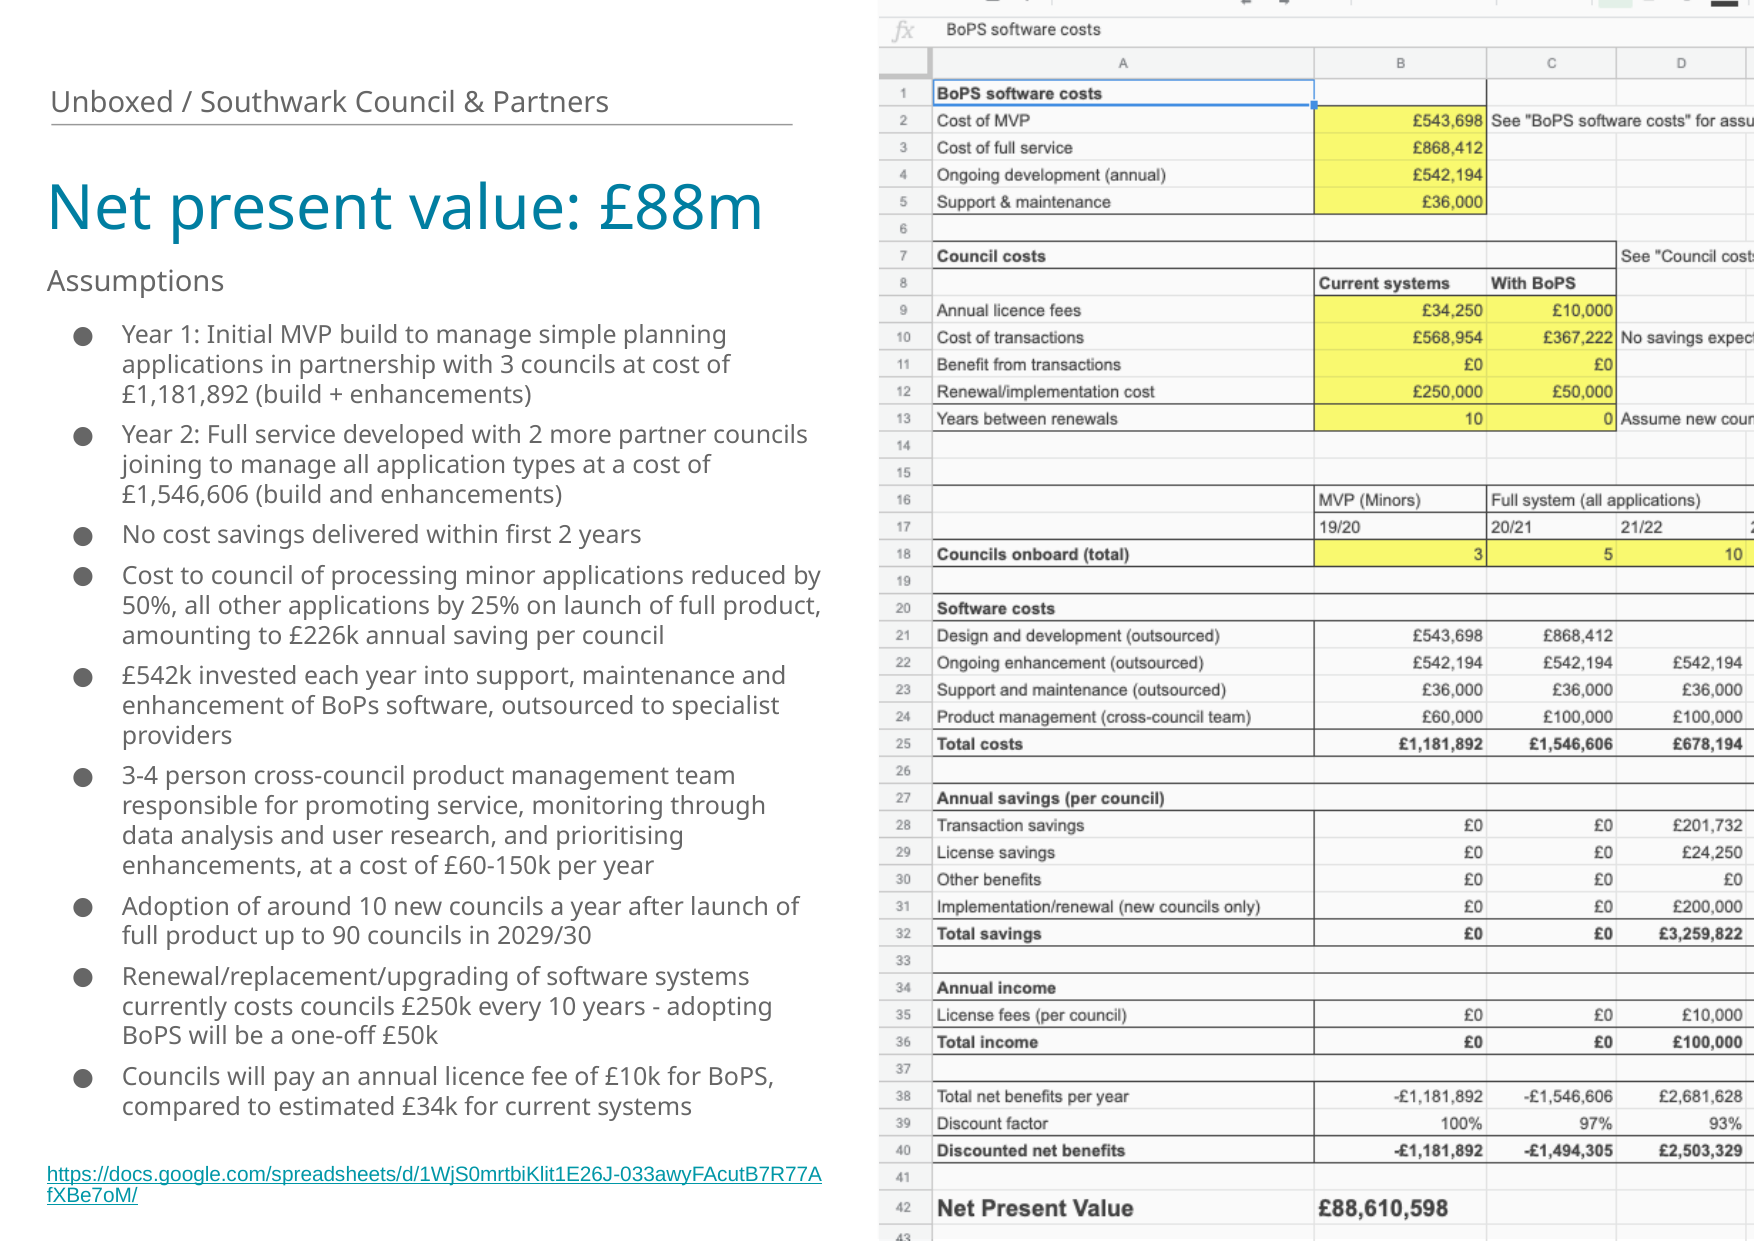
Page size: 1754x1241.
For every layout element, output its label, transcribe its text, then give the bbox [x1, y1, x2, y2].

text_box [877, 0, 1754, 1239]
picture [876, 0, 1754, 1241]
text_box Unboxed / Southwark Council & Partners [32, 65, 775, 128]
text_box Net present value: £88m Assumptions Year 1: Initial MVP build to manage simple planning applications in partnership with 3 councils at cost of £1,181,892 (build + enhancements) Year 2: Full service developed with 2 more partner councils joining to manage all application types at a cost of £1,546,606 (build and enhancements) No cost savings delivered within first 2 years Cost to council of processing minor applications reduced by 50%, all other applications by 25% on launch of full product, amounting to £226k annual saving per council £542k invested each year into support, maintenance and enhancement of BoPs software, outsourced to specialist providers 3-4 person cross-council product management team responsible for promoting service, monitoring through data analysis and user research, and prioritising enhancements, at a cost of £60-150k per year Adoption of around 10 new councils a year after launch of full product up to 90 councils in 2029/30 Renewal/replacement/upgrading of software systems currently costs councils £250k every 10 years - adopting BoPS will be a one-off £50k Councils will pay an annual licence fee of £10k for BoPS, compared to estimated £34k for current systems https://docs.google.com/spreadsheets/d/1WjS0mrtbiKlit1E26J-033awyFAcutB7R77AfXBe7oM/ [29, 149, 843, 1195]
